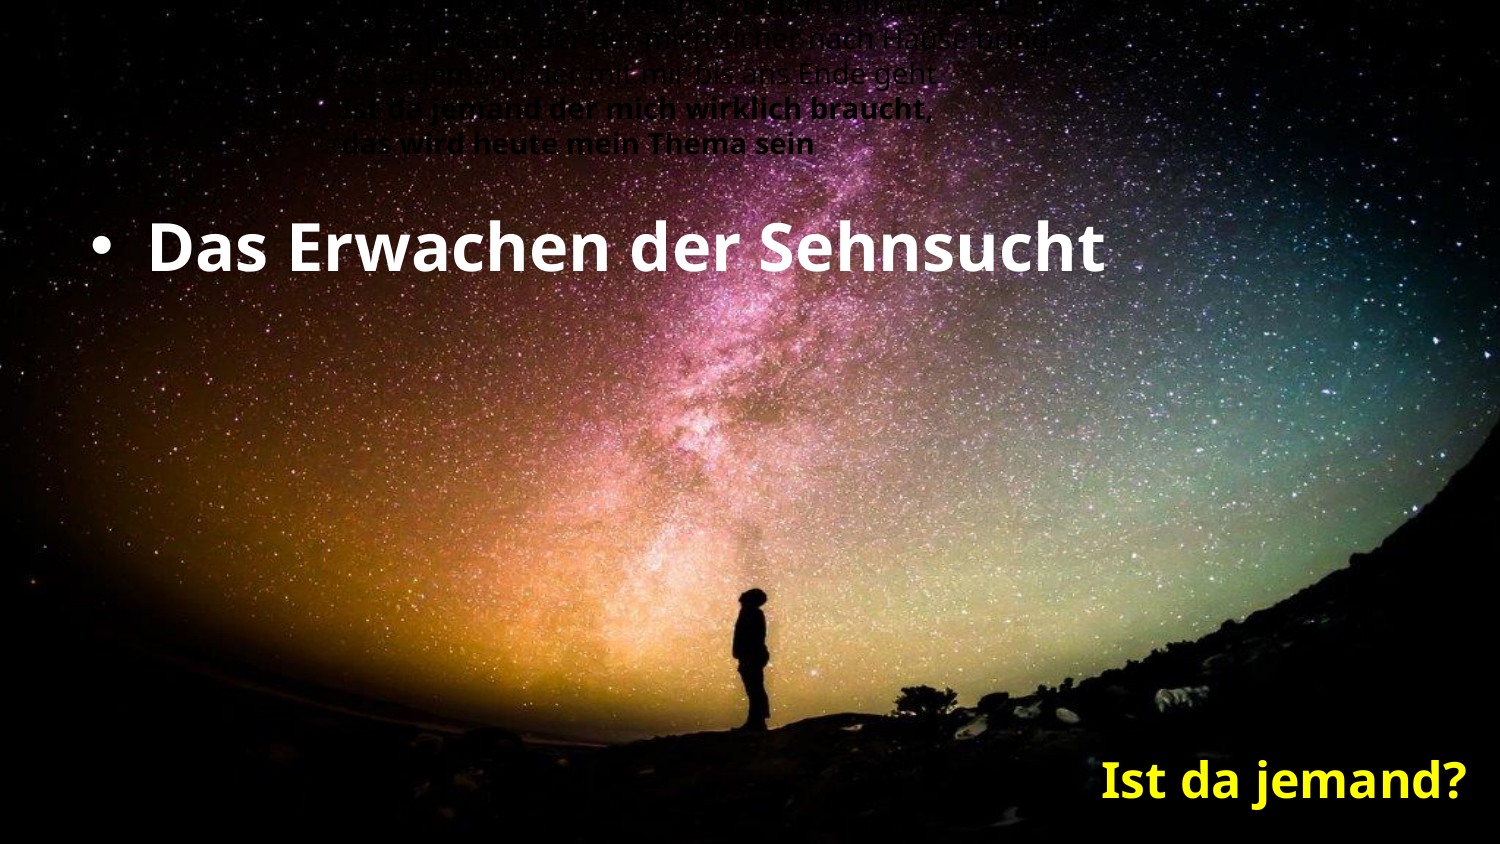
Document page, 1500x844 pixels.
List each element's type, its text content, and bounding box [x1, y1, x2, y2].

text_box Wir wollen heute diese Lebensfragen gemeinsam angehen Ist da jemand der mein Herz versteht? ist da jemand der mir den Schatten von der Seele nimmt? Ist da jemand der der mich sicher nach Hause bringt? ist da jemand der mit mir bis ans Ende geht Ist da jemand der mich wirklich braucht, das wird heute mein Thema sein [326, 0, 1174, 168]
list Das Erwachen der Sehnsucht [75, 196, 1426, 754]
text_box Ist da jemand? [1021, 740, 1483, 817]
picture [0, 0, 1500, 844]
